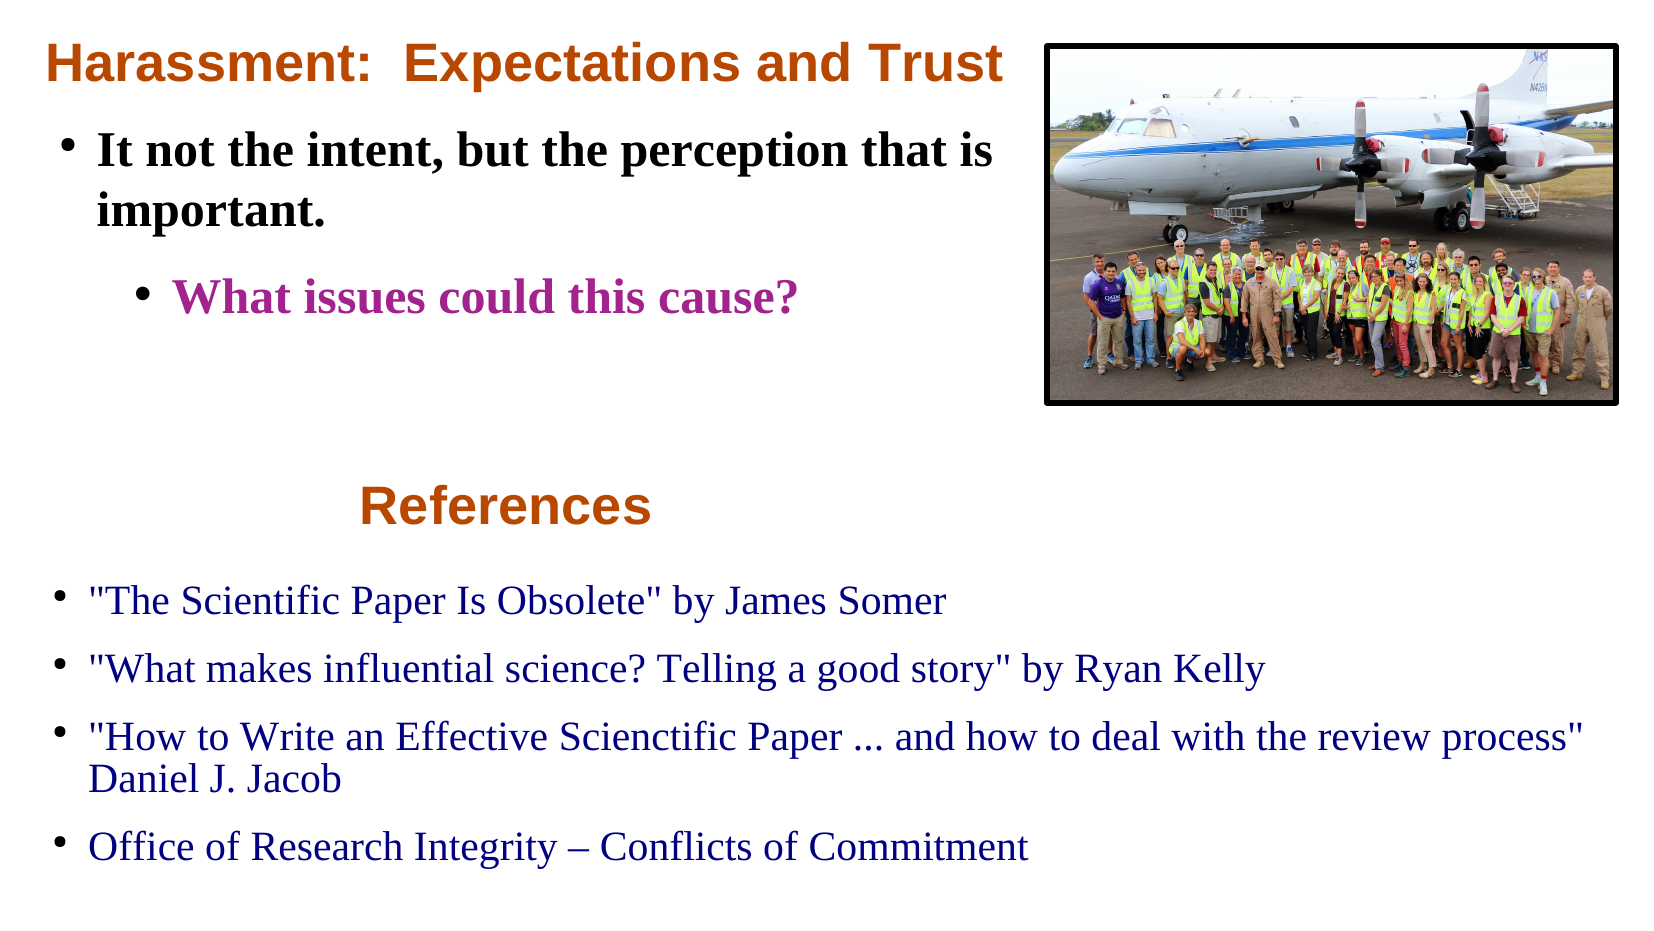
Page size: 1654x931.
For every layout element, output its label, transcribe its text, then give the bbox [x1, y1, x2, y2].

picture [1050, 49, 1613, 400]
text_box "The Scientific Paper Is Obsolete" by James Somer "What makes influential science? Telling a good story" by Ryan Kelly "How to Write an Effective Scienctific Paper ... and how to deal with the review process" Daniel J. Jacob Office of Research Integrity – Conflicts of Commitment [2, 486, 1651, 931]
text_box References [0, 463, 1013, 549]
text_box It not the intent, but the perception that is important. What issues could this cause? [44, 108, 1013, 331]
text_box Harassment: Expectations and Trust [0, 20, 1051, 105]
